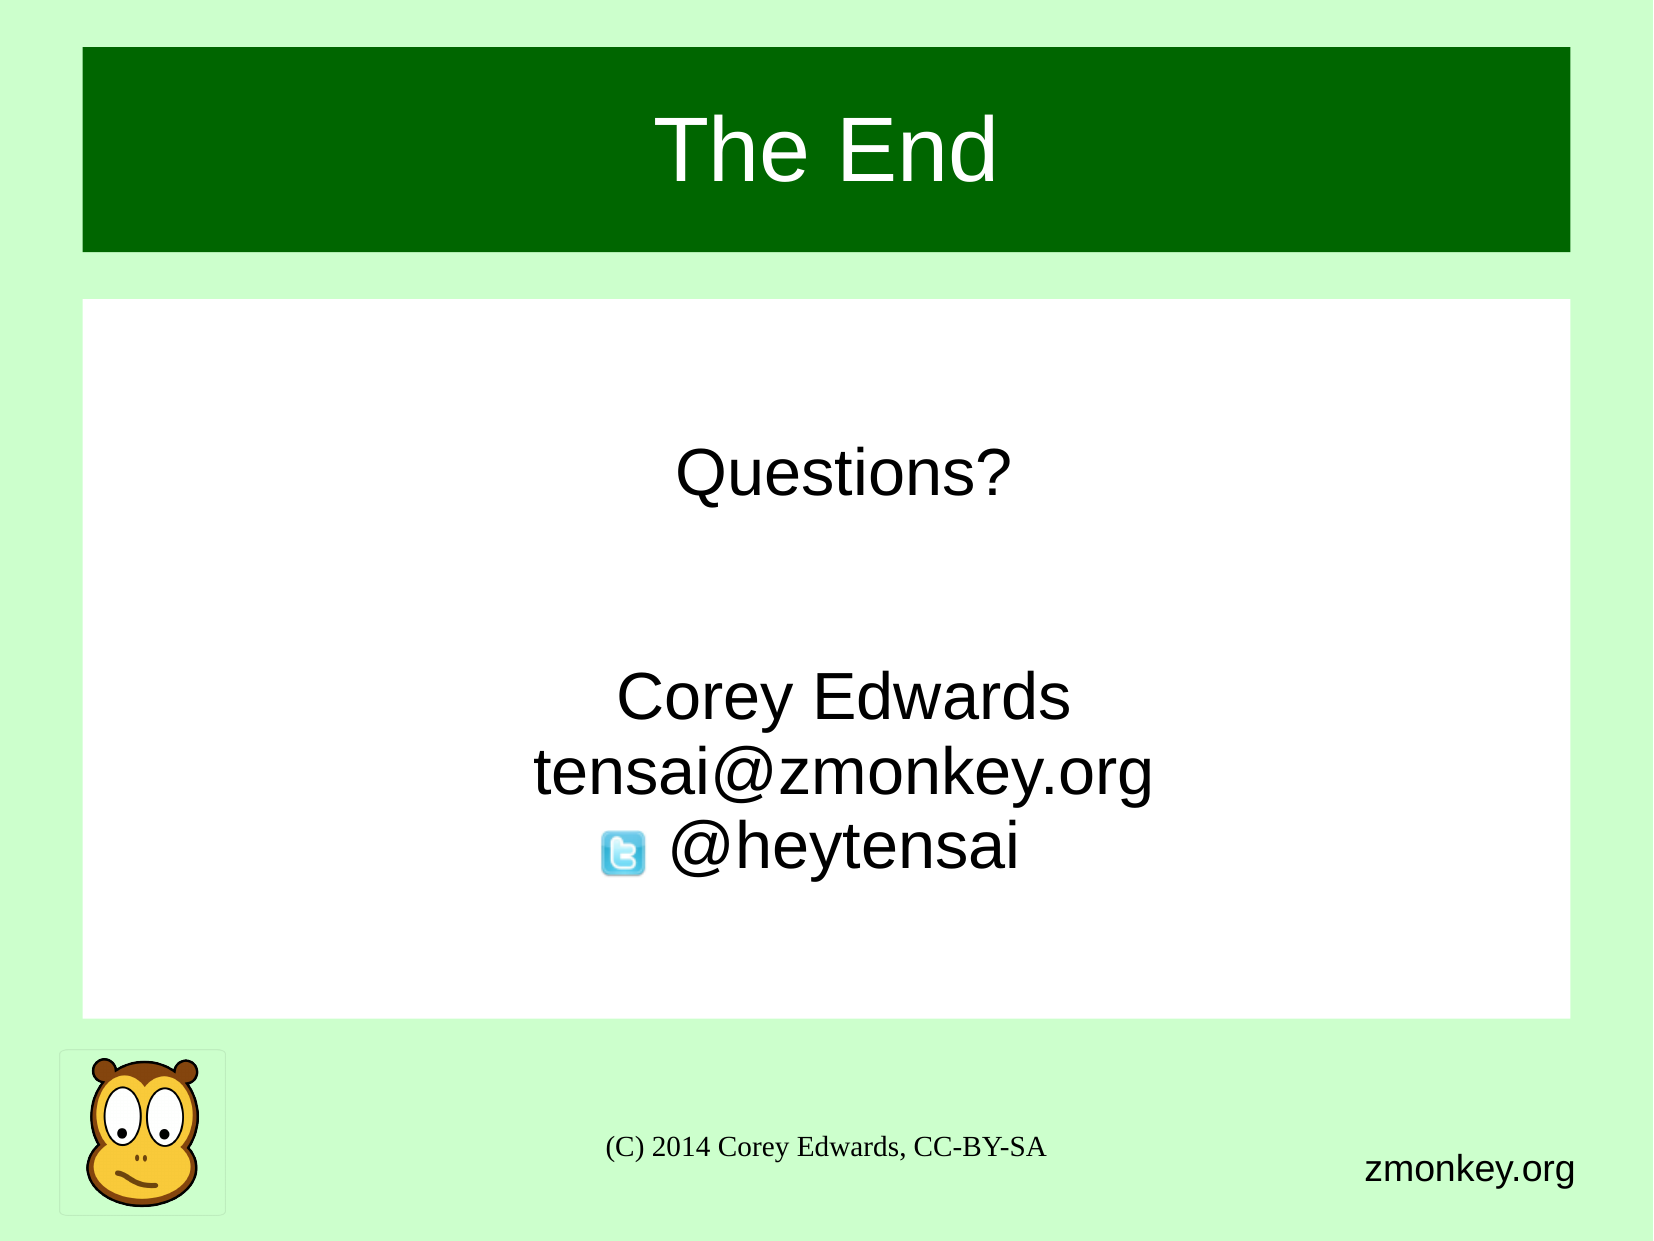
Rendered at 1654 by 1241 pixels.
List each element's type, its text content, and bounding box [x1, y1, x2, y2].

subtitle Questions? Corey Edwards tensai@zmonkey.org @heytensai [82, 299, 1571, 1019]
picture [59, 1049, 226, 1216]
picture [600, 830, 647, 878]
title The End [82, 47, 1571, 253]
